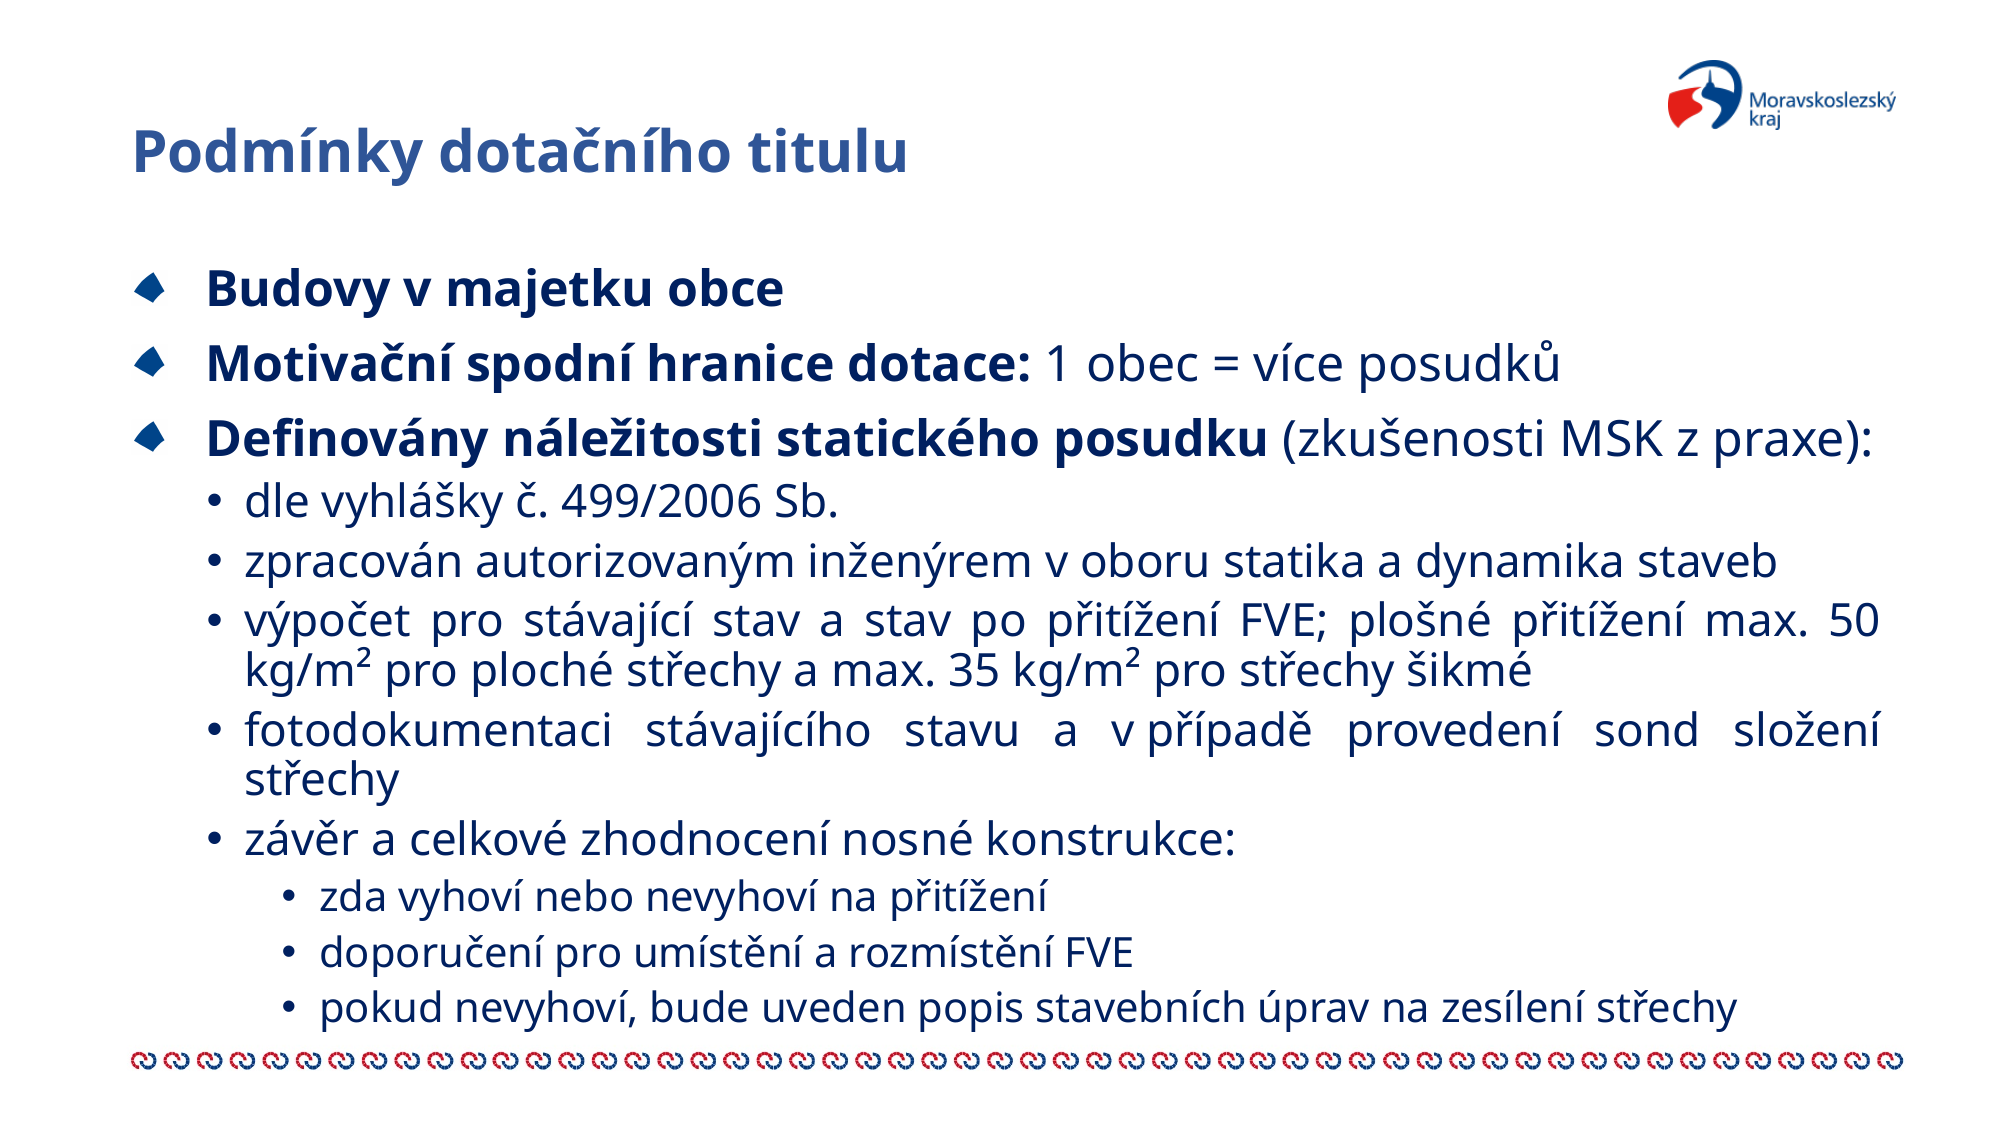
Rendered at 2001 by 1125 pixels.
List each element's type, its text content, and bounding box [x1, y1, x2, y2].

text_box Podmínky dotačního titulu [116, 107, 1938, 192]
picture [131, 344, 168, 380]
picture [63, 1032, 1985, 1087]
text_box Budovy v majetku obce Motivační spodní hranice dotace: 1 obec = více posudků Definovány náležitosti statického posudku (zkušenosti MSK z praxe): dle vyhlášky č. 499/2006 Sb. zpracován autorizovaným inženýrem v oboru statika a dynamika staveb výpočet pro stávající stav a stav po přitížení FVE; plošné přitížení max. 50 kg/m² pro ploché střechy a max. 35 kg/m² pro střechy šikmé fotodokumentaci stávajícího stavu a v případě provedení sond složení střechy závěr a celkové zhodnocení nosné konstrukce: zda vyhoví nebo nevyhoví na přitížení doporučení pro umístění a rozmístění FVE pokud nevyhoví, bude uveden popis stavebních úprav na zesílení střechy [116, 256, 1898, 1052]
picture [131, 419, 168, 455]
picture [131, 270, 168, 306]
picture [1668, 60, 1896, 107]
